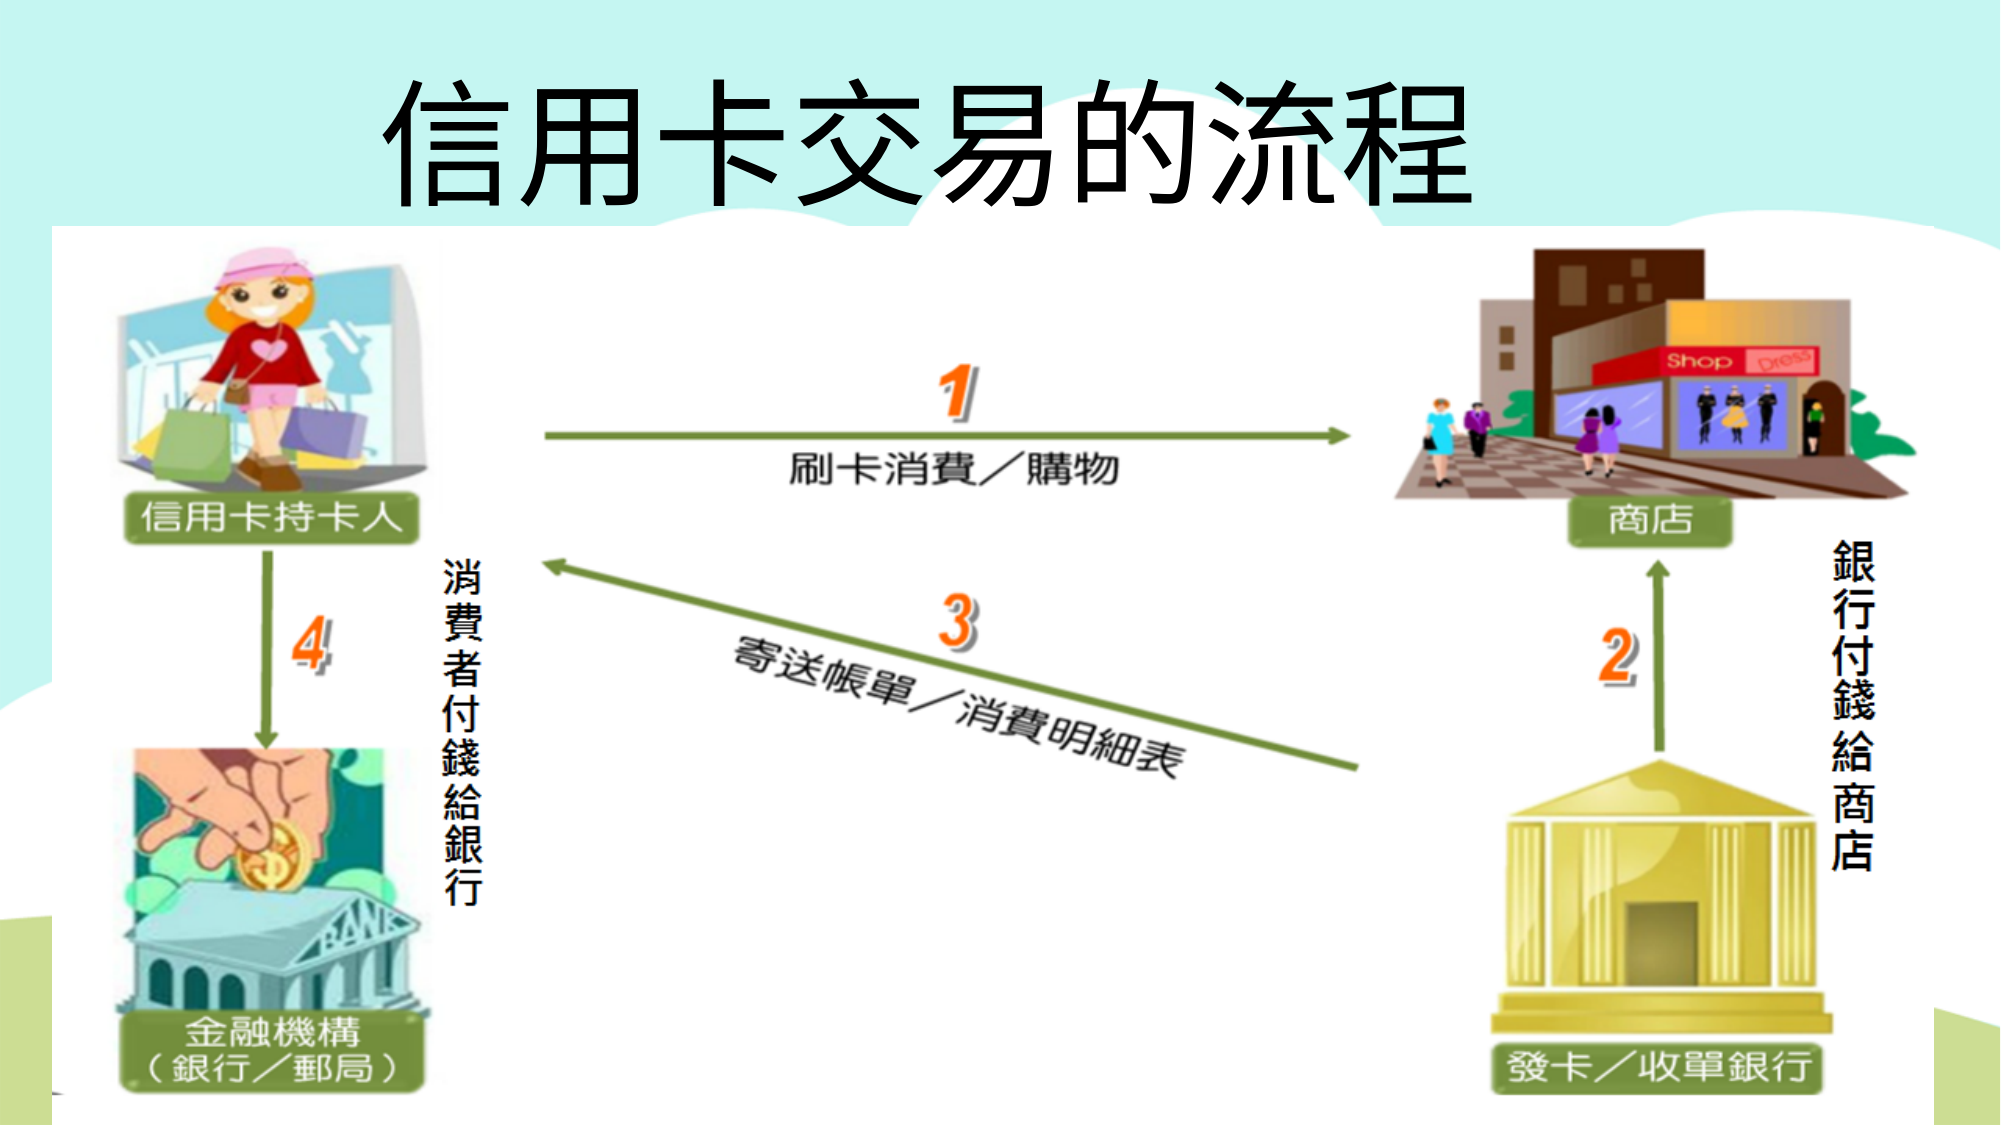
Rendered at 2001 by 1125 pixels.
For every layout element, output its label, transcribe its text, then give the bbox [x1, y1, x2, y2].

picture [0, 0, 2001, 1125]
title 信用卡交易的流程 [364, 33, 1902, 226]
